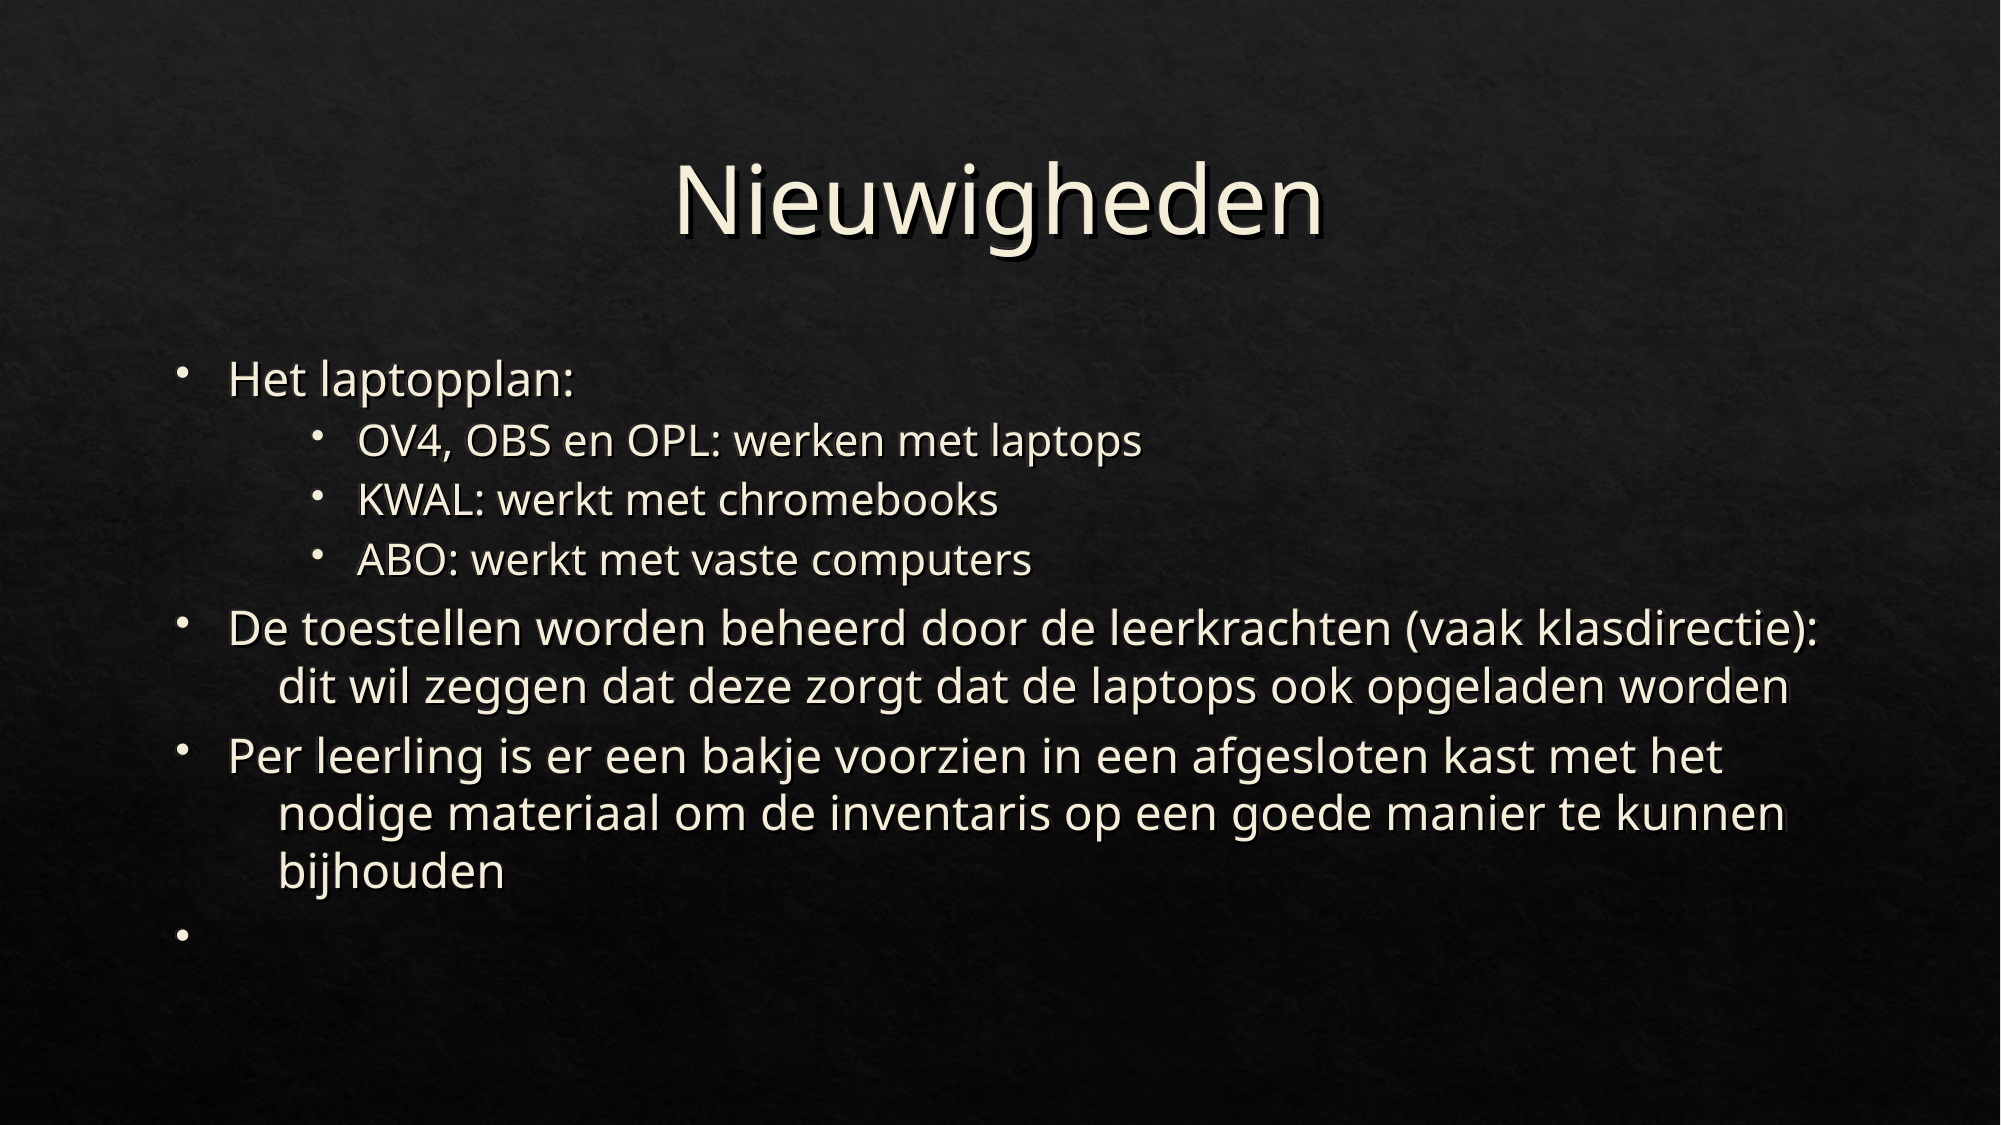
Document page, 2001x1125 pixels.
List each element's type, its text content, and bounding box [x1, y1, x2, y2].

list Het laptopplan: OV4, OBS en OPL: werken met laptops KWAL: werkt met chromebooks ABO: werkt met vaste computers De toestellen worden beheerd door de leerkrachten (vaak klasdirectie): dit wil zeggen dat deze zorgt dat de laptops ook opgeladen worden Per leerling is er een bakje voorzien in een afgesloten kast met het nodige materiaal om de inventaris op een goede manier te kunnen bijhouden [149, 340, 1849, 951]
title Nieuwigheden [149, 99, 1849, 307]
